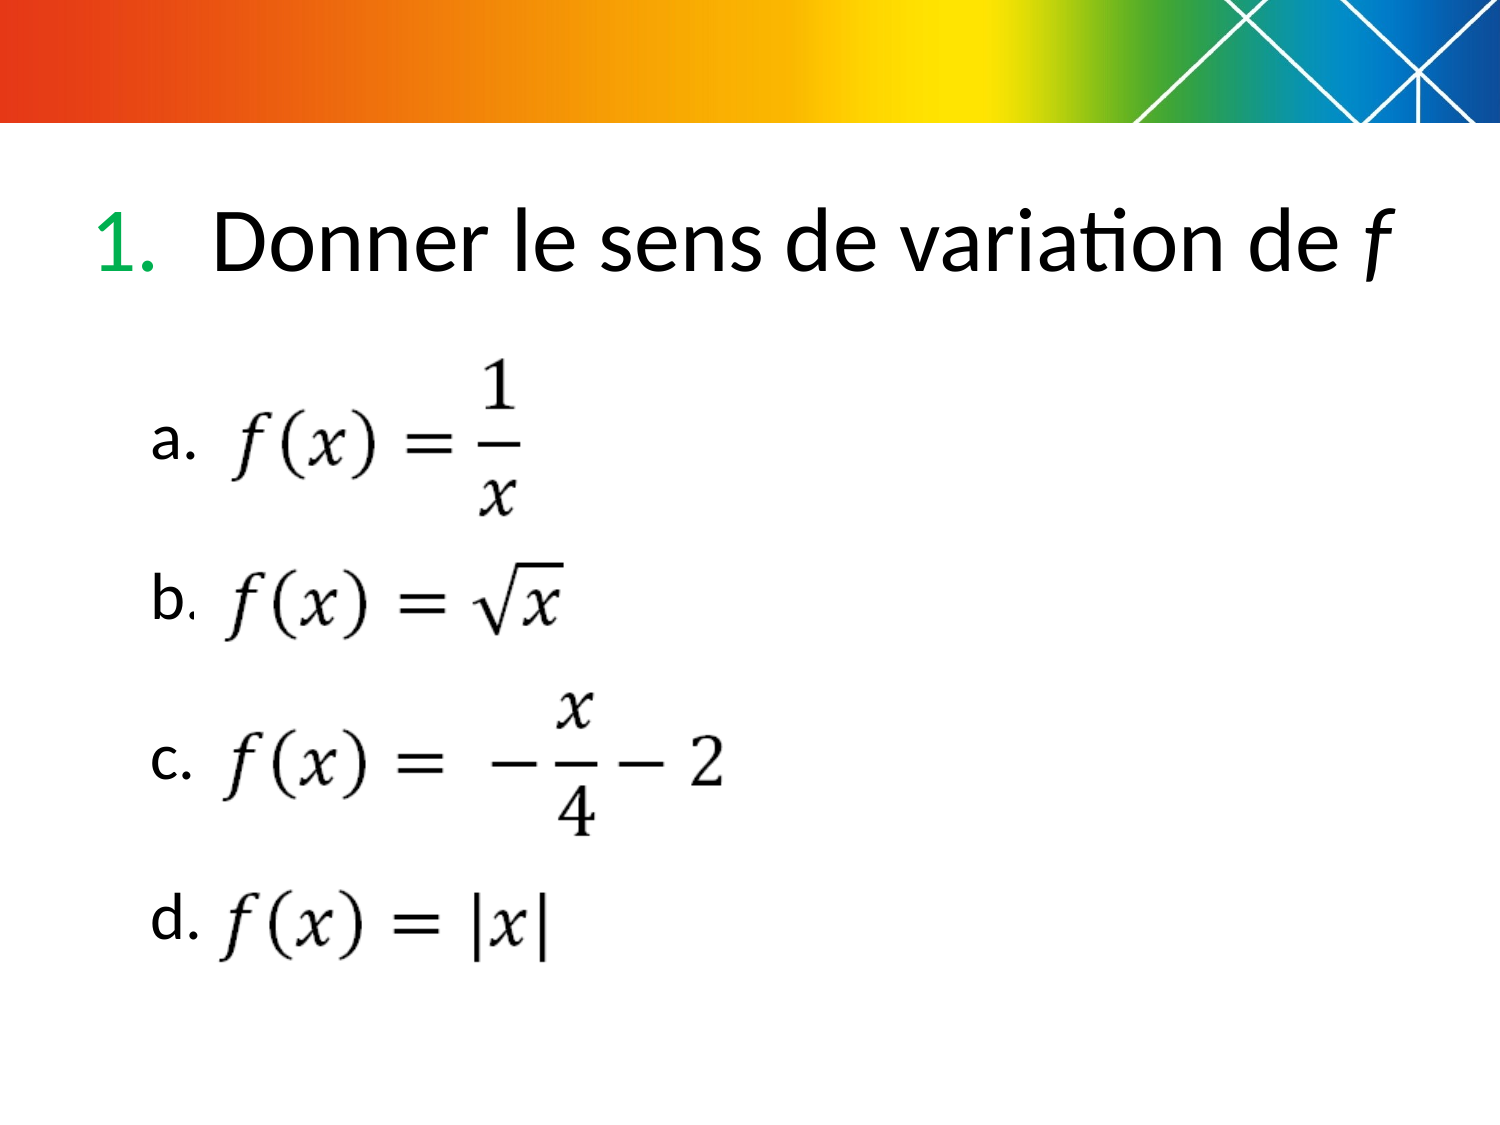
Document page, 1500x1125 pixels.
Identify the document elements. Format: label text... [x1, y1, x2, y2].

title Donner le sens de variation de f [75, 163, 1426, 305]
picture [194, 544, 589, 656]
picture [0, 0, 1359, 123]
picture [1340, 0, 1500, 123]
text_box a. b. c. d. [135, 385, 821, 1041]
picture [201, 863, 573, 978]
picture [206, 674, 759, 844]
picture [218, 343, 544, 529]
